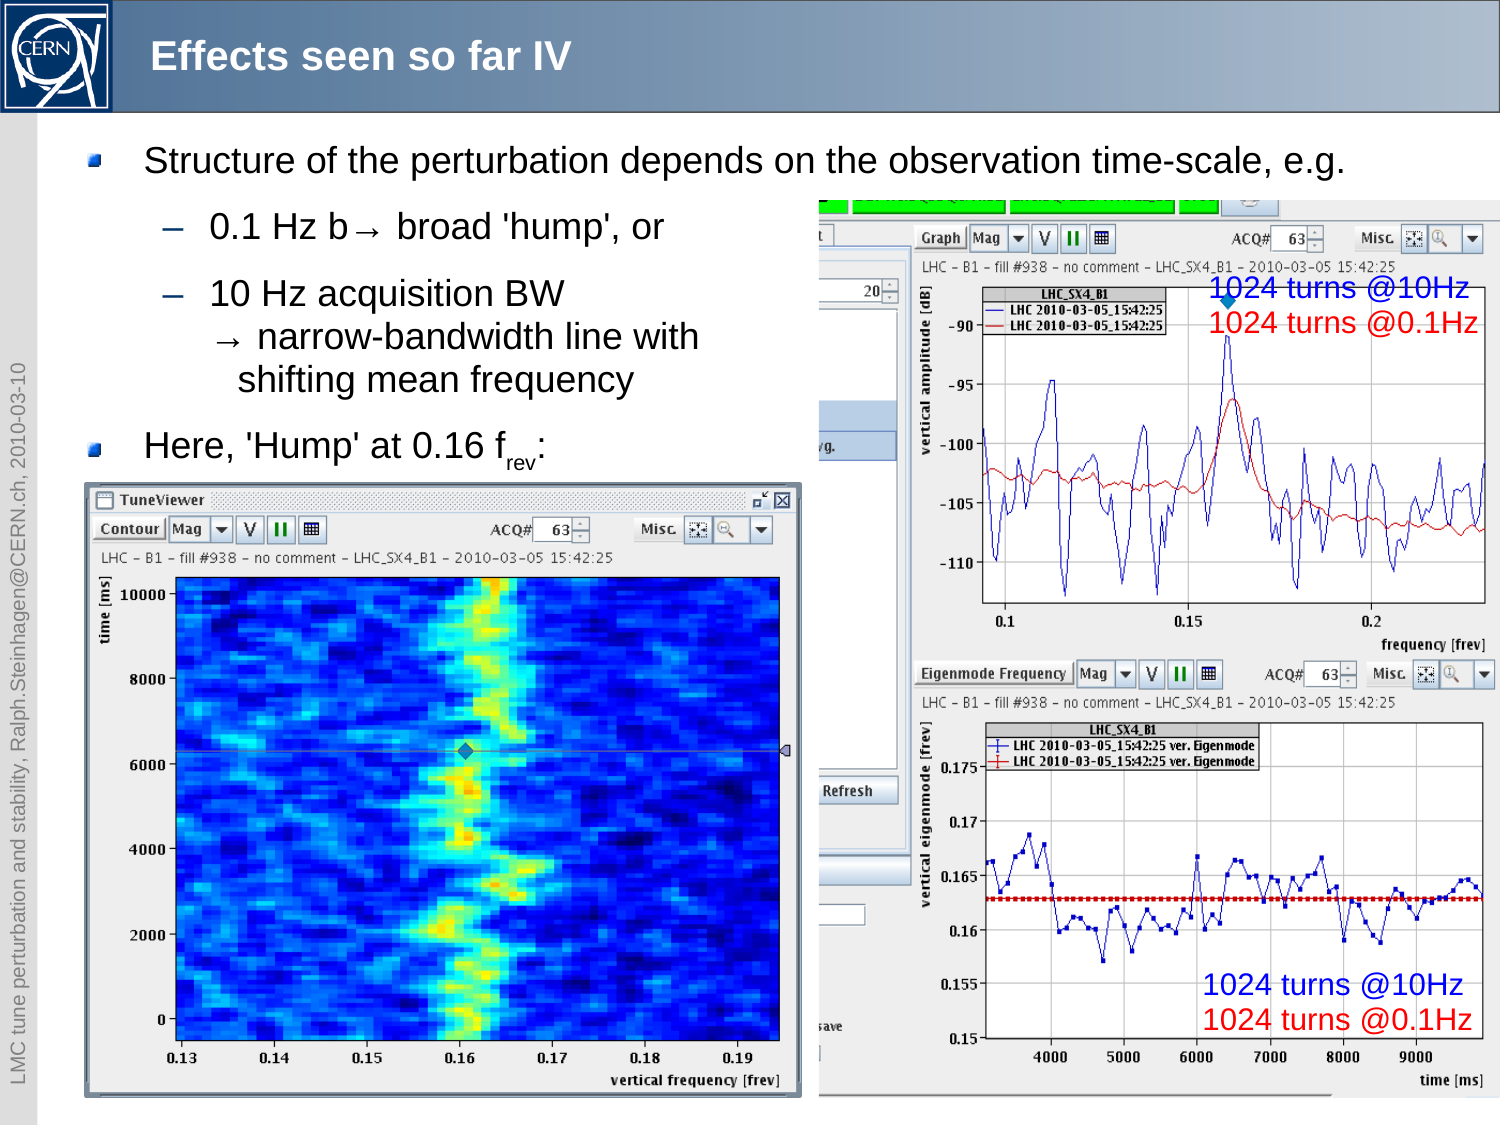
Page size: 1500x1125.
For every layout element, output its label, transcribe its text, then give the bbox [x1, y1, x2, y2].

title Effects seen so far IV [150, 7, 1201, 106]
picture [818, 200, 1500, 1098]
text_box 1024 turns @10Hz 1024 turns @0.1Hz [1184, 957, 1492, 1083]
picture [84, 482, 802, 1098]
text_box 1024 turns @10Hz 1024 turns @0.1Hz [1190, 260, 1498, 386]
list Structure of the perturbation depends on the observation time-scale, e.g. 0.1 Hz b→ broad 'hump', or 10 Hz acquisition BW → narrow-bandwidth line with shifting mean frequency Here, 'Hump' at 0.16 frev: [87, 137, 1438, 1016]
picture [0, 0, 113, 113]
